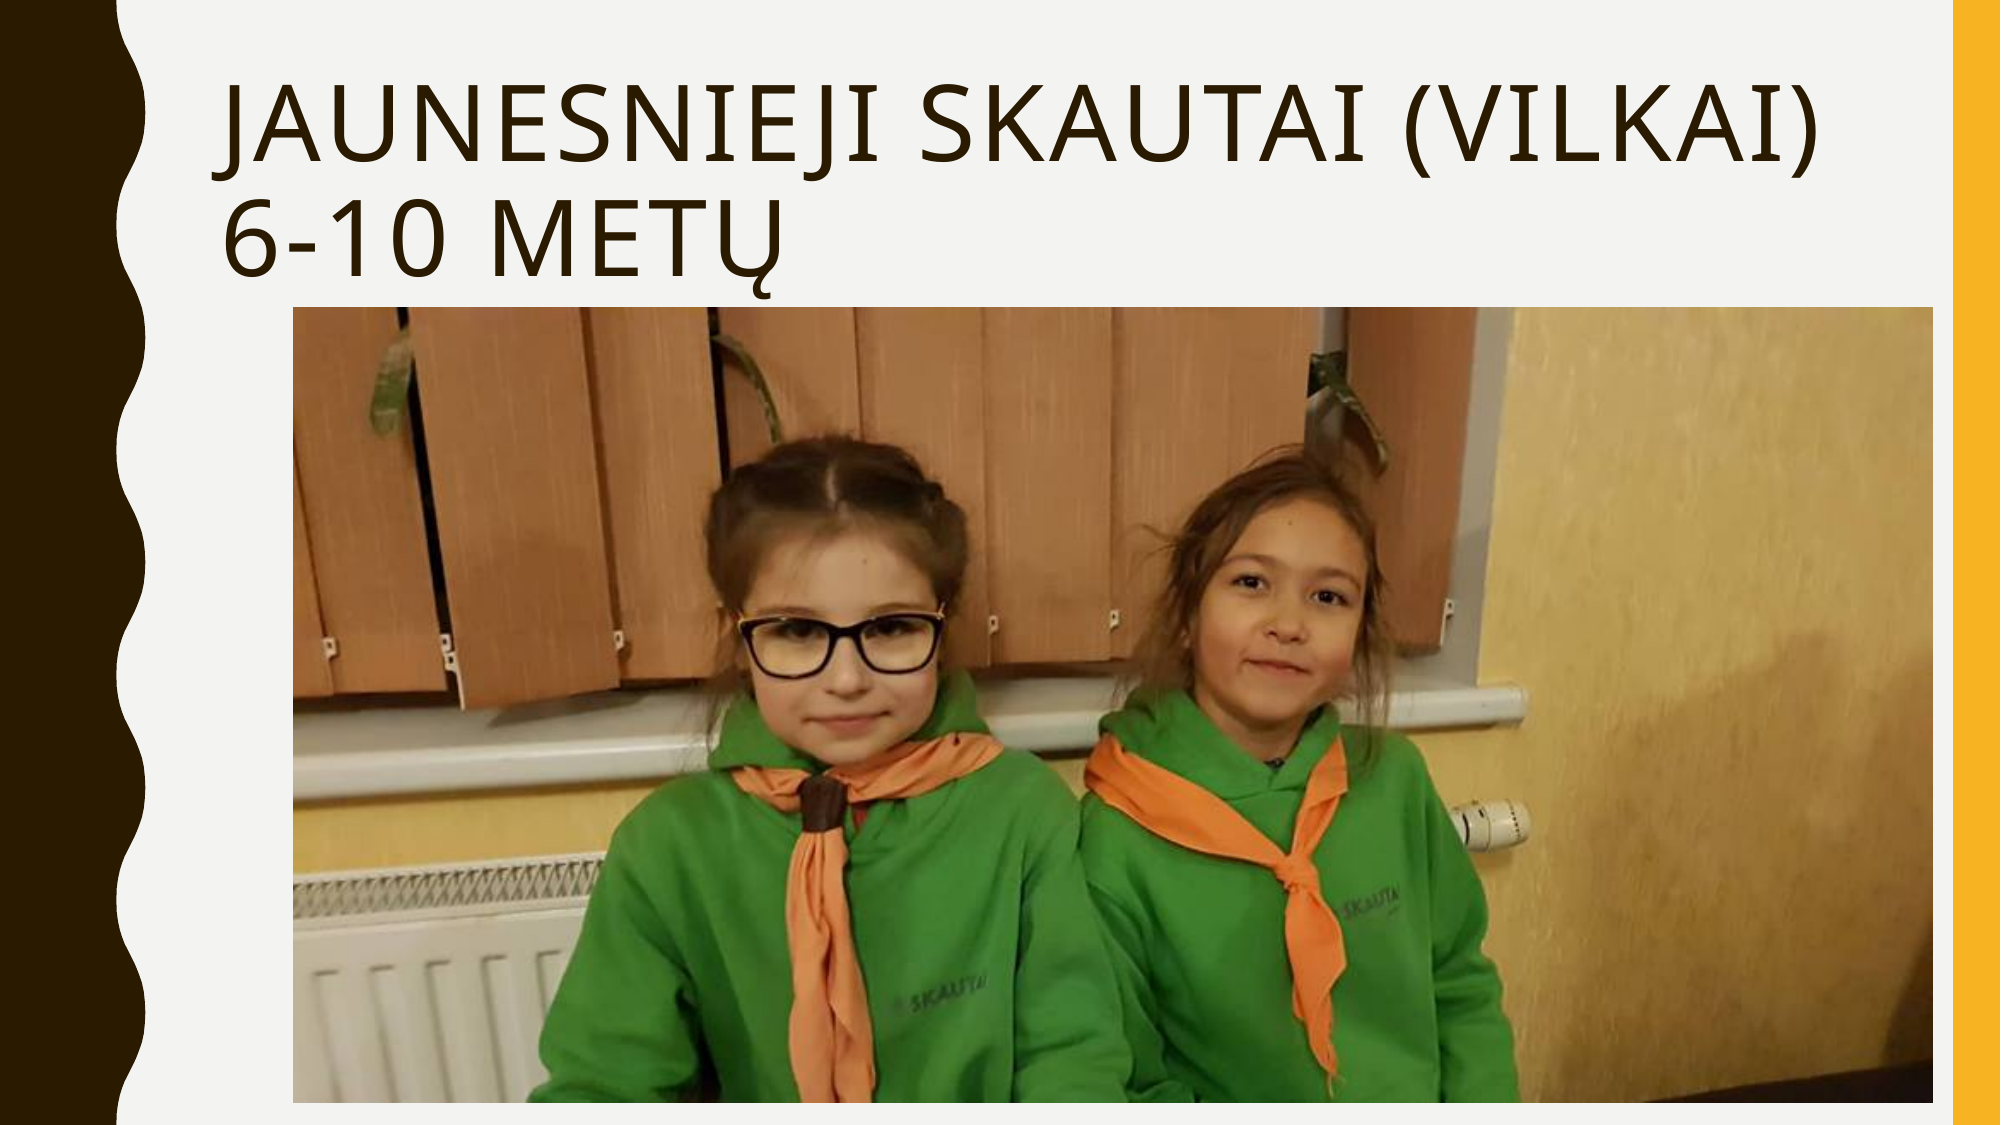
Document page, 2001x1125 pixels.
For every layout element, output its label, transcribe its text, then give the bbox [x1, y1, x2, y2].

picture [293, 307, 1933, 1103]
title Jaunesnieji skautai (vilkai) 6-10 metų [205, 62, 1876, 308]
